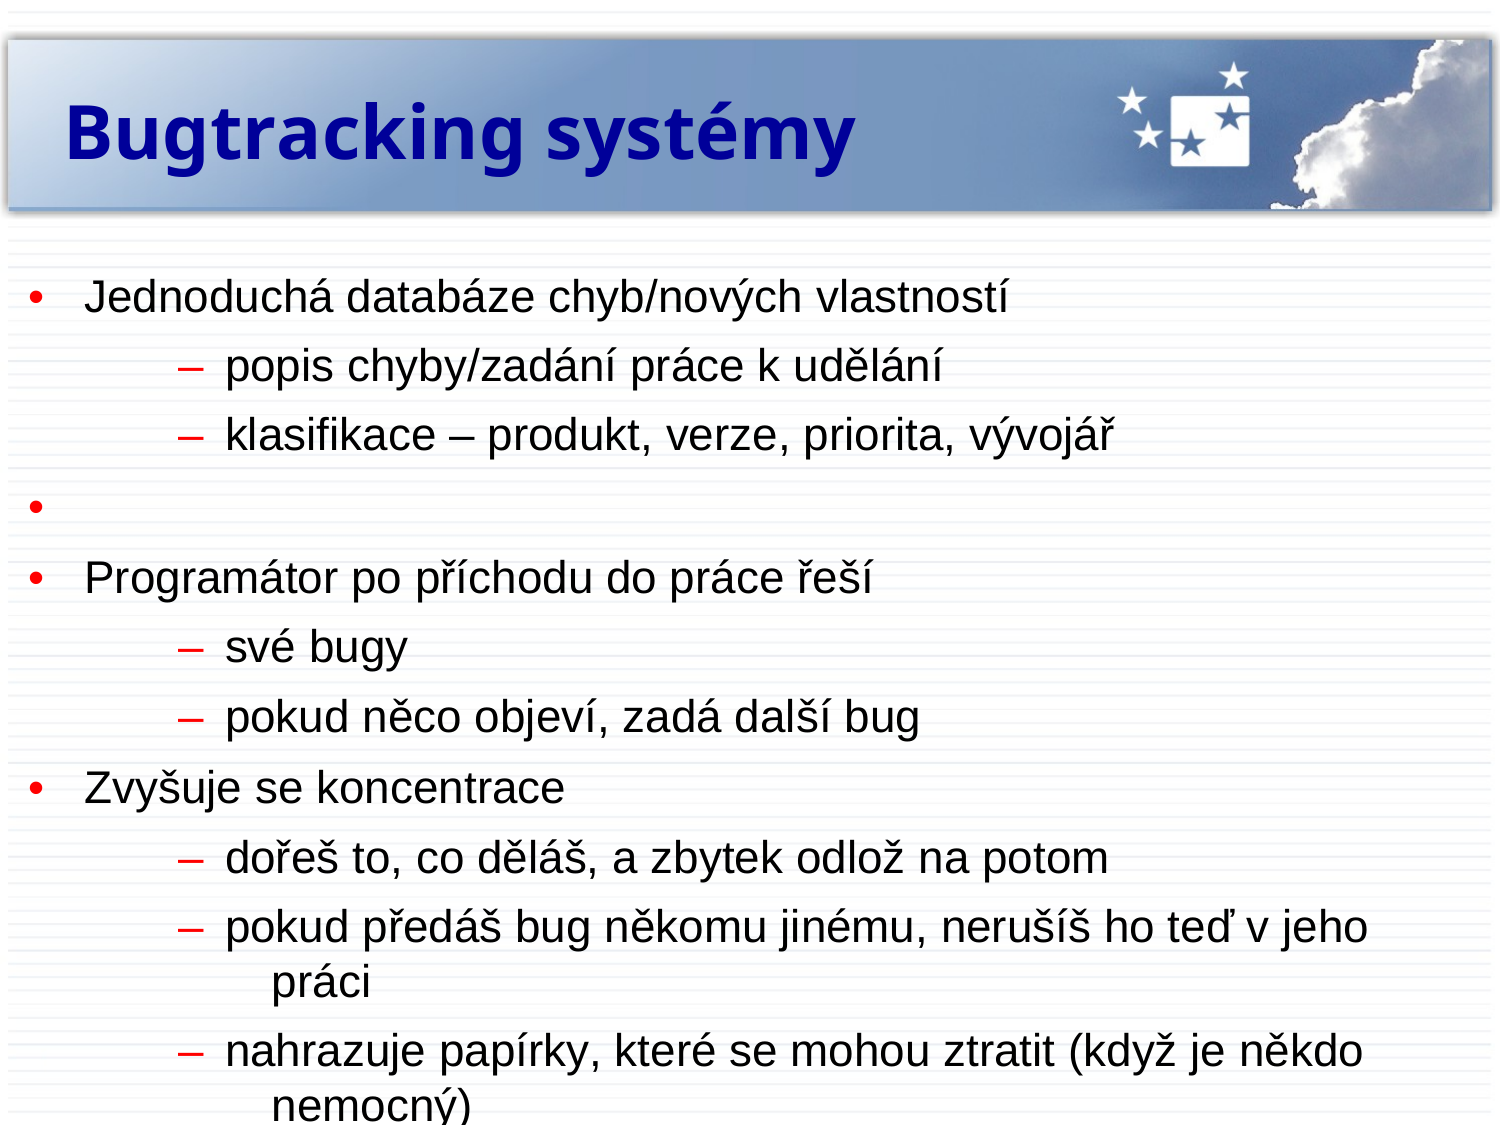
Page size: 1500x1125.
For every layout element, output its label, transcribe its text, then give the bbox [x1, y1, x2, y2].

picture [366, 1099, 379, 1118]
picture [0, 0, 1500, 1125]
picture [303, 1099, 316, 1107]
picture [338, 1096, 348, 1100]
list Jednoduchá databáze chyb/nových vlastností popis chyby/zadání práce k udělání klasifikace – produkt, verze, priorita, vývojář Programátor po příchodu do práce řeší své bugy pokud něco objeví, zadá další bug Zvyšuje se koncentrace dořeš to, co děláš, a zbytek odlož na potom pokud předáš bug někomu jinému, nerušíš ho teď v jeho práci nahrazuje papírky, které se mohou ztratit (když je někdo nemocný) [28, 266, 1480, 1096]
title Bugtracking systémy [63, 26, 1414, 229]
